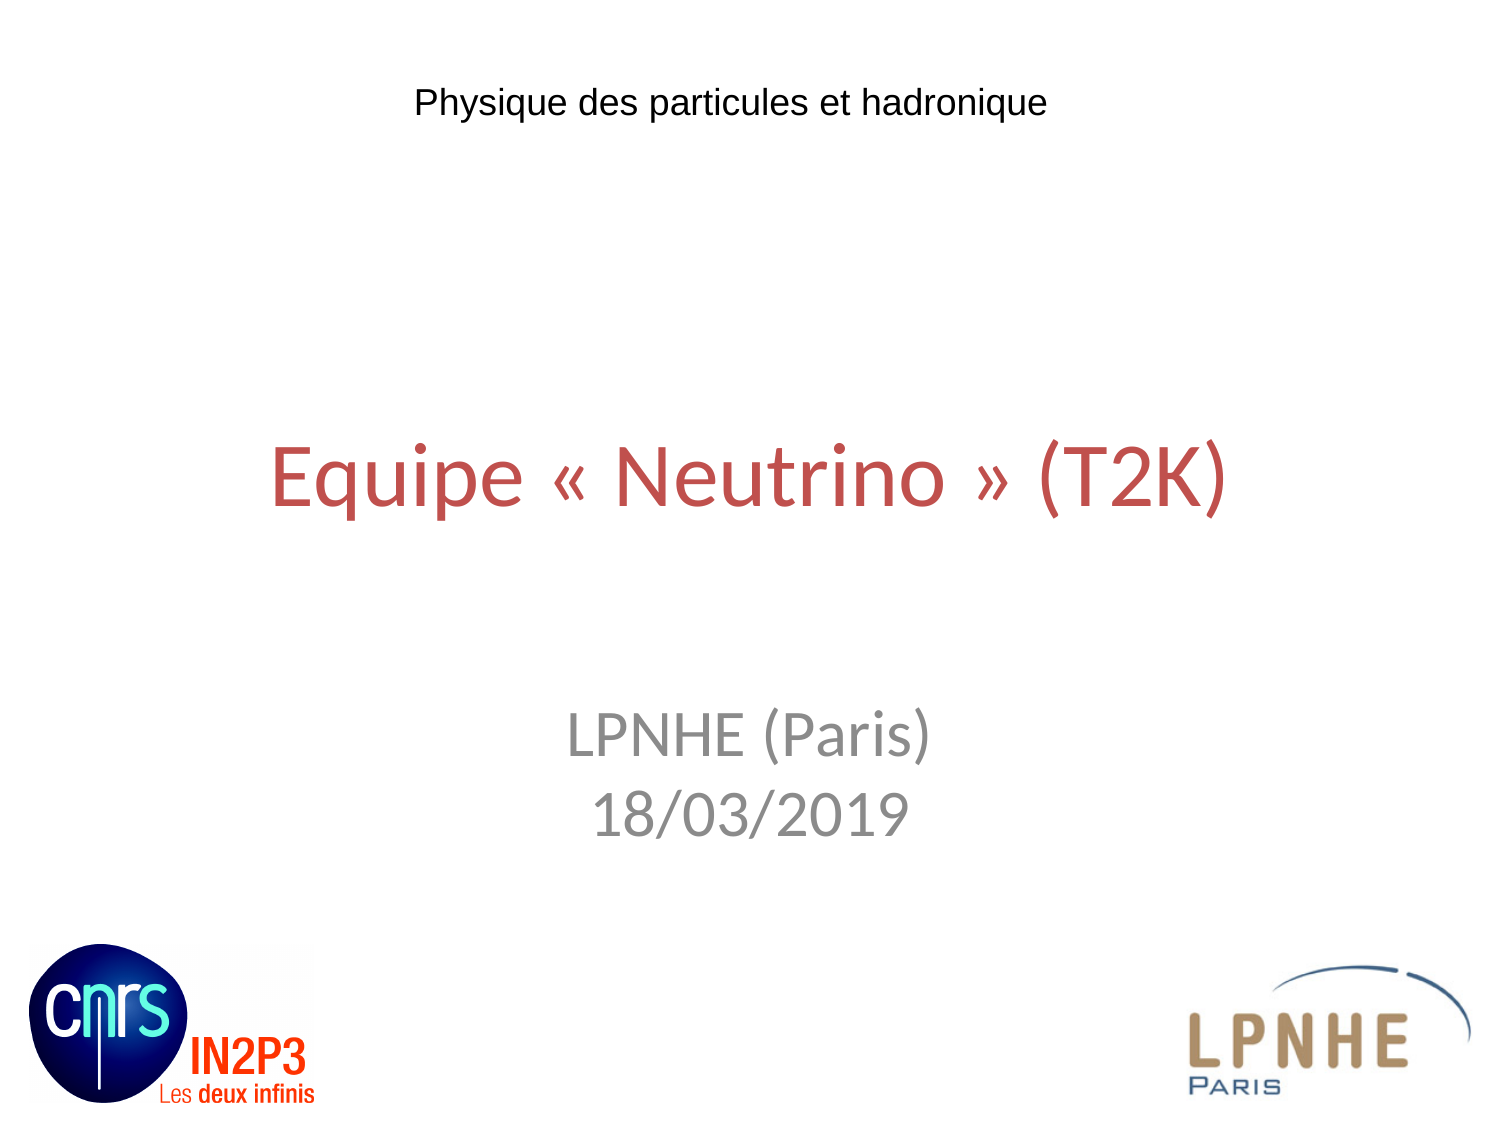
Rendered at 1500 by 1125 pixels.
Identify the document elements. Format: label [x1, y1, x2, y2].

picture [1159, 935, 1500, 1125]
picture [29, 944, 314, 1103]
